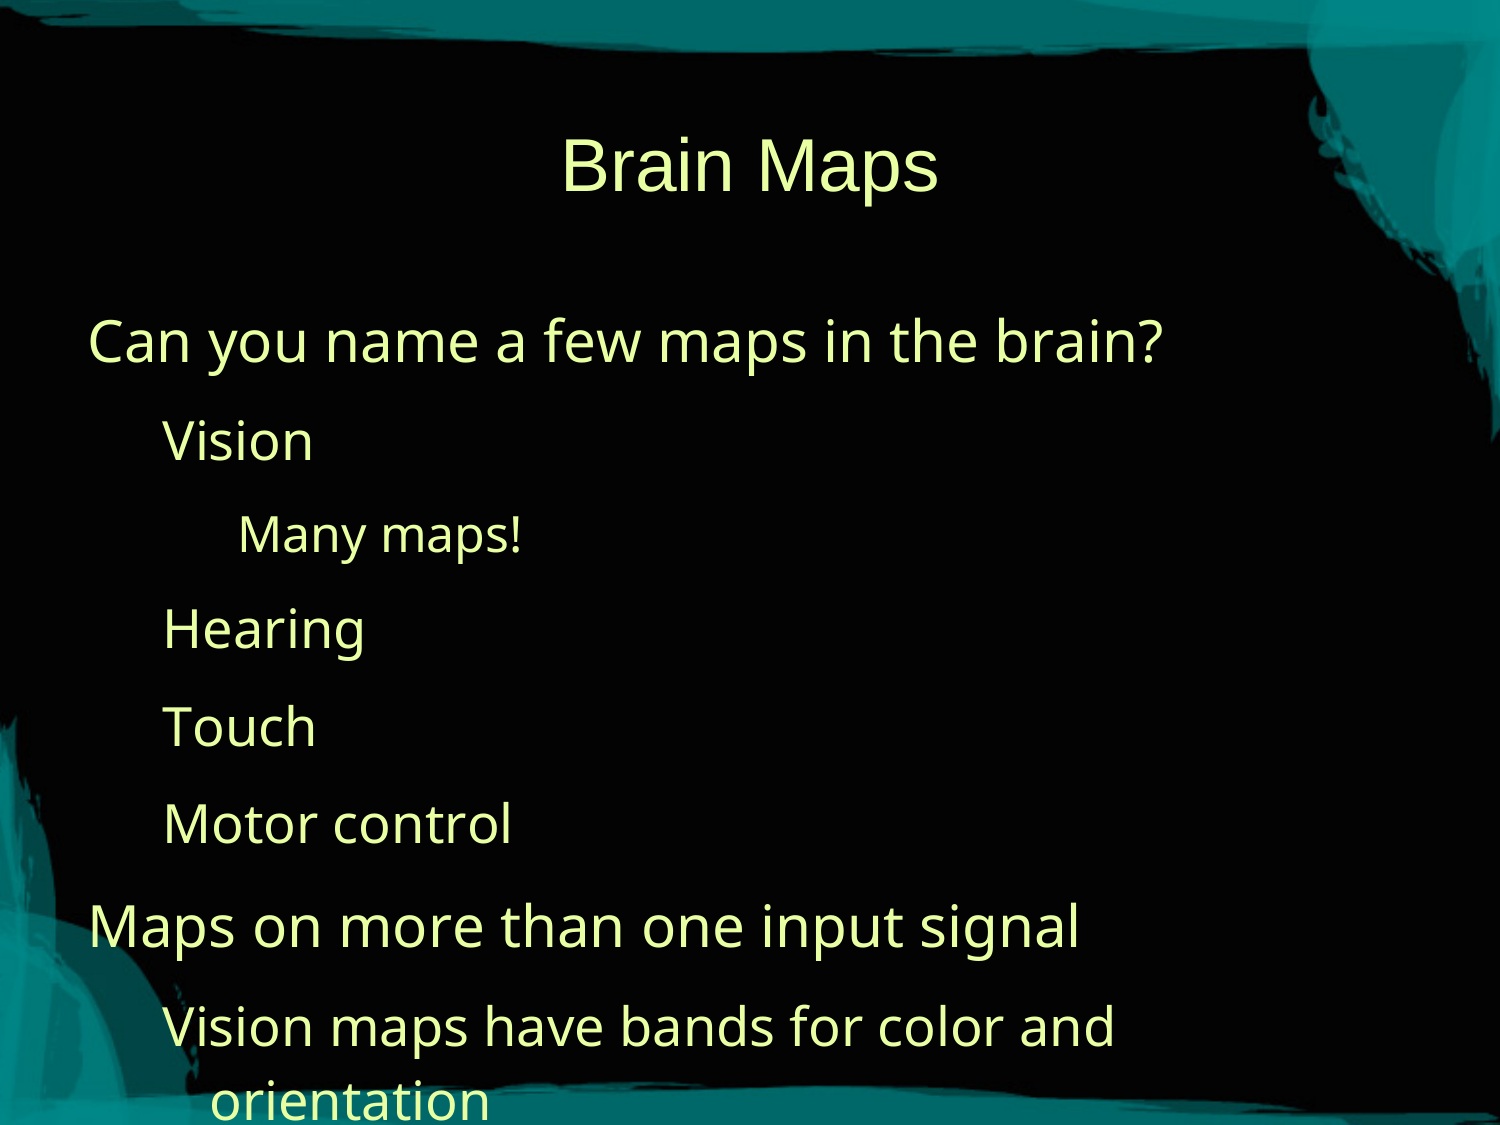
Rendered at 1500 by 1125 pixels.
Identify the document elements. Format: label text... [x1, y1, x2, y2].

picture [0, 0, 1500, 1125]
list Can you name a few maps in the brain? Vision Many maps! Hearing Touch Motor control Maps on more than one input signal Vision maps have bands for color and orientation [87, 299, 1413, 1011]
title Brain Maps [87, 76, 1413, 256]
